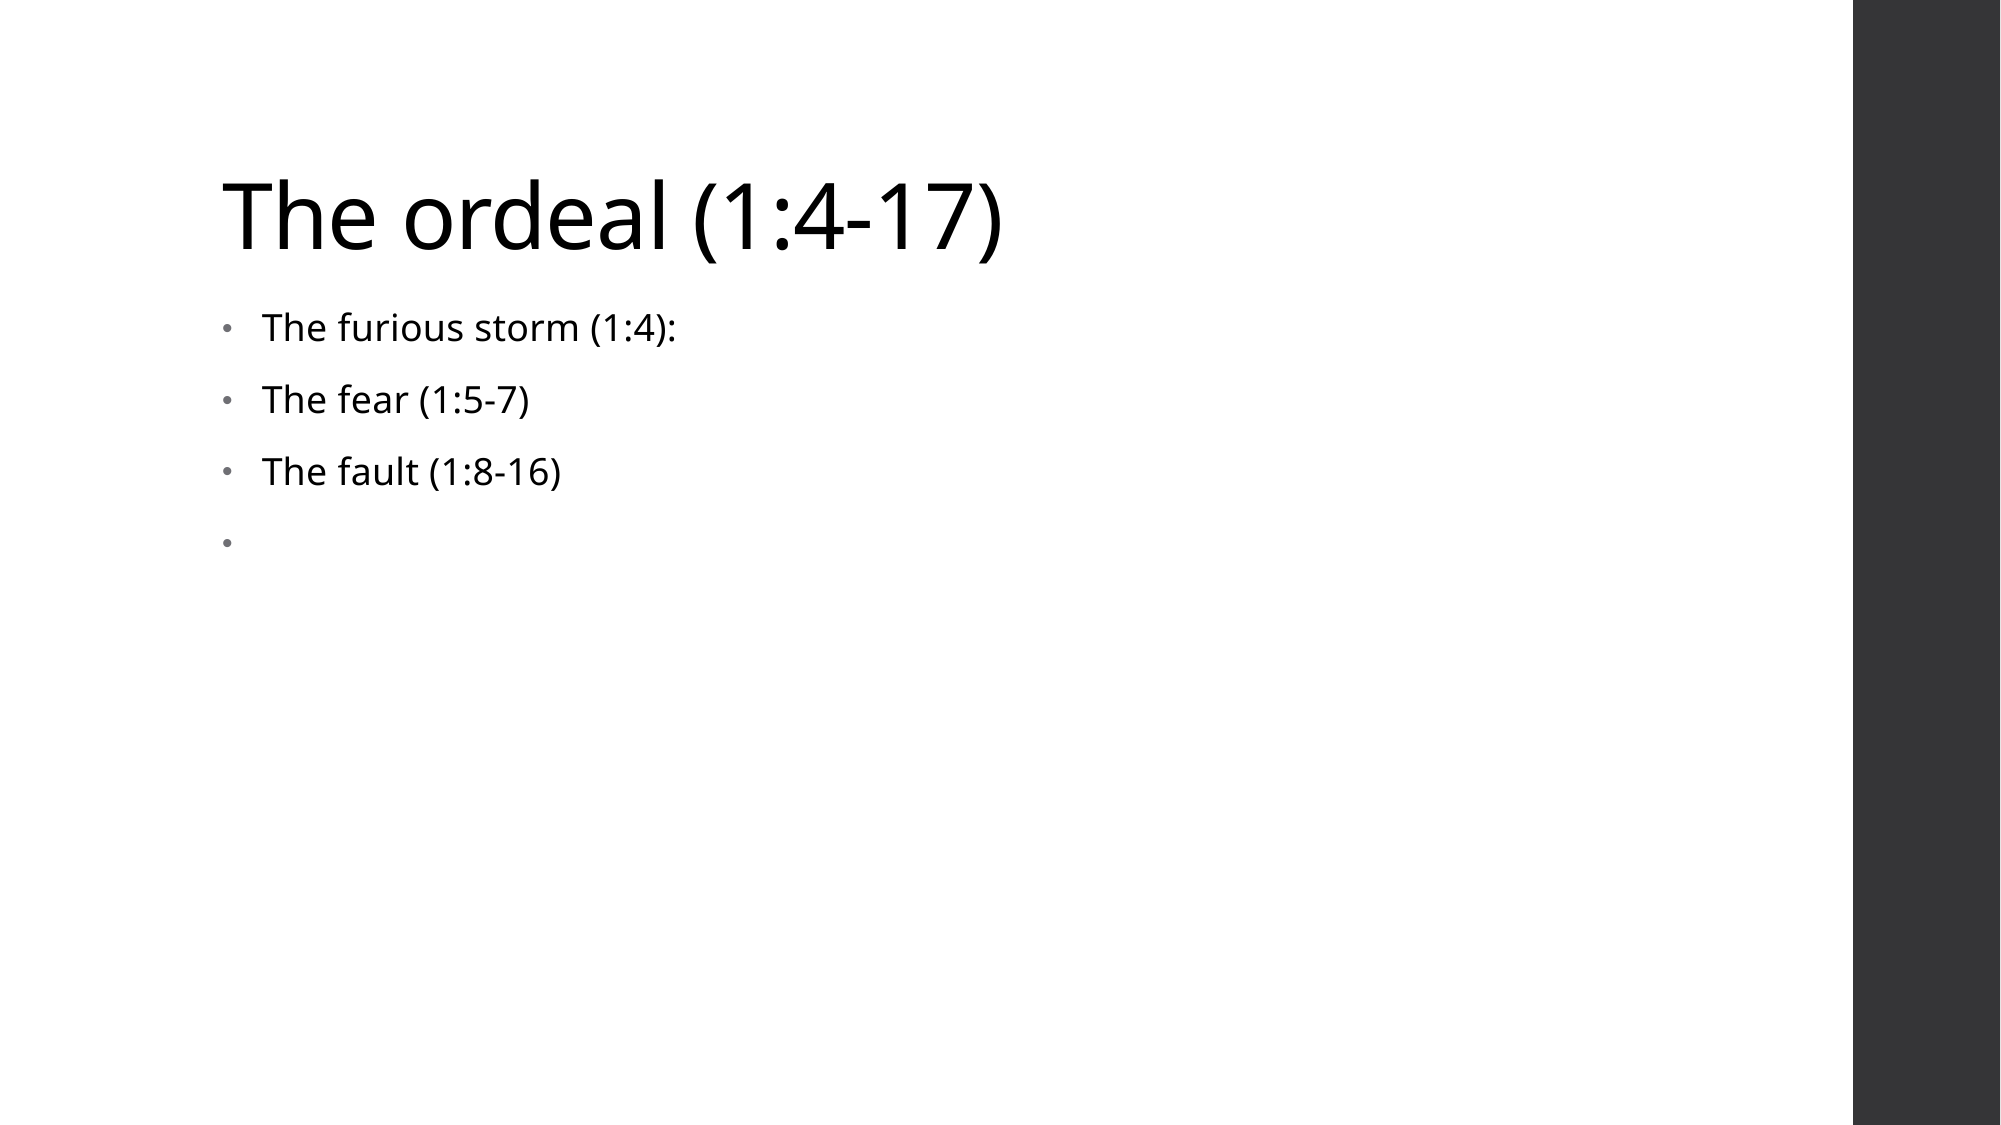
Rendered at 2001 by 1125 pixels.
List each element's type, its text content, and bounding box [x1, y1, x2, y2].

list The furious storm (1:4): The fear (1:5-7) The fault (1:8-16) [206, 299, 1617, 1014]
title The ordeal (1:4-17) [206, 60, 1797, 278]
